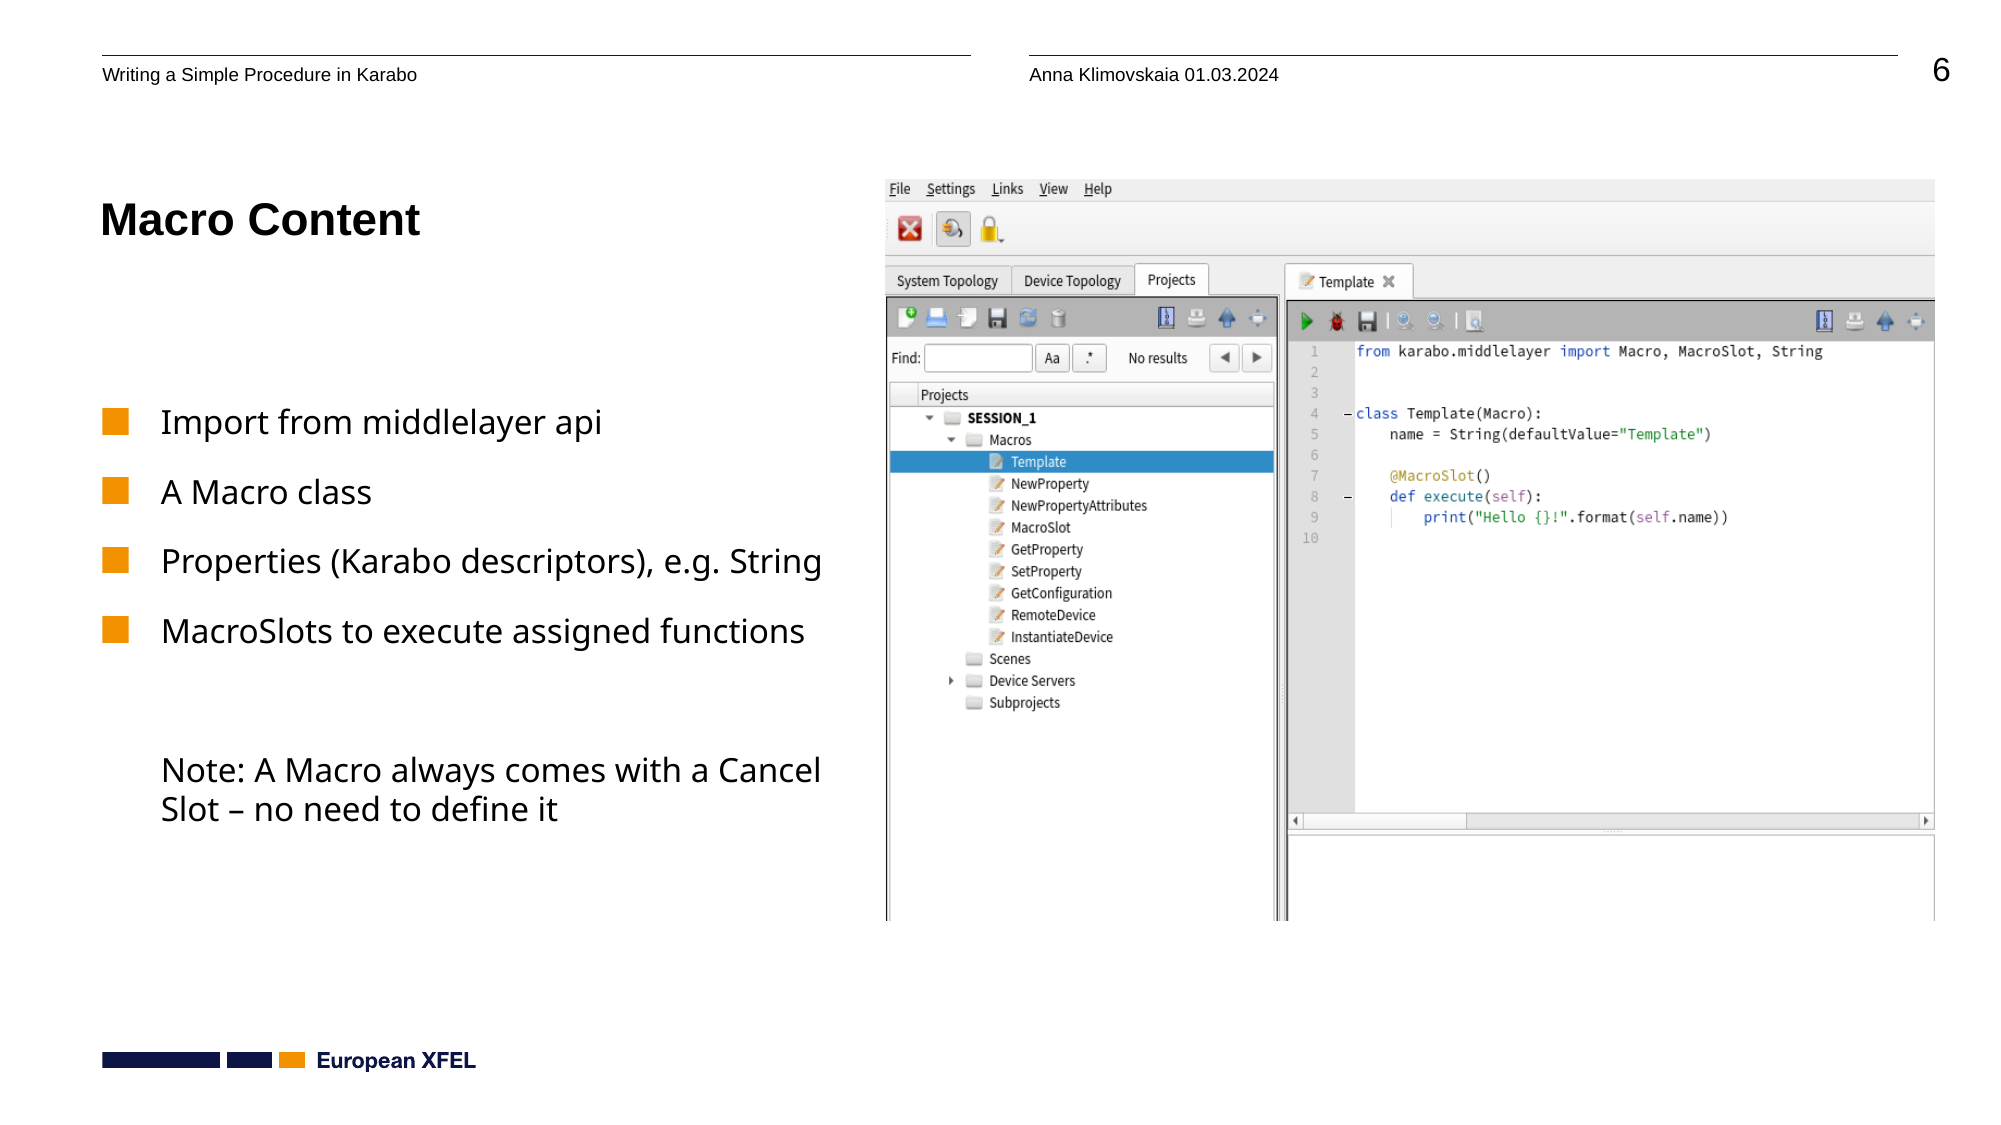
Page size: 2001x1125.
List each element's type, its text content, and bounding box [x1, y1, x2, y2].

picture [885, 179, 1935, 921]
title Macro Content [100, 116, 1898, 245]
list Import from middlelayer api A Macro class Properties (Karabo descriptors), e.g. String MacroSlots to execute assigned functions Note: A Macro always comes with a Cancel Slot – no need to define it [102, 332, 856, 970]
